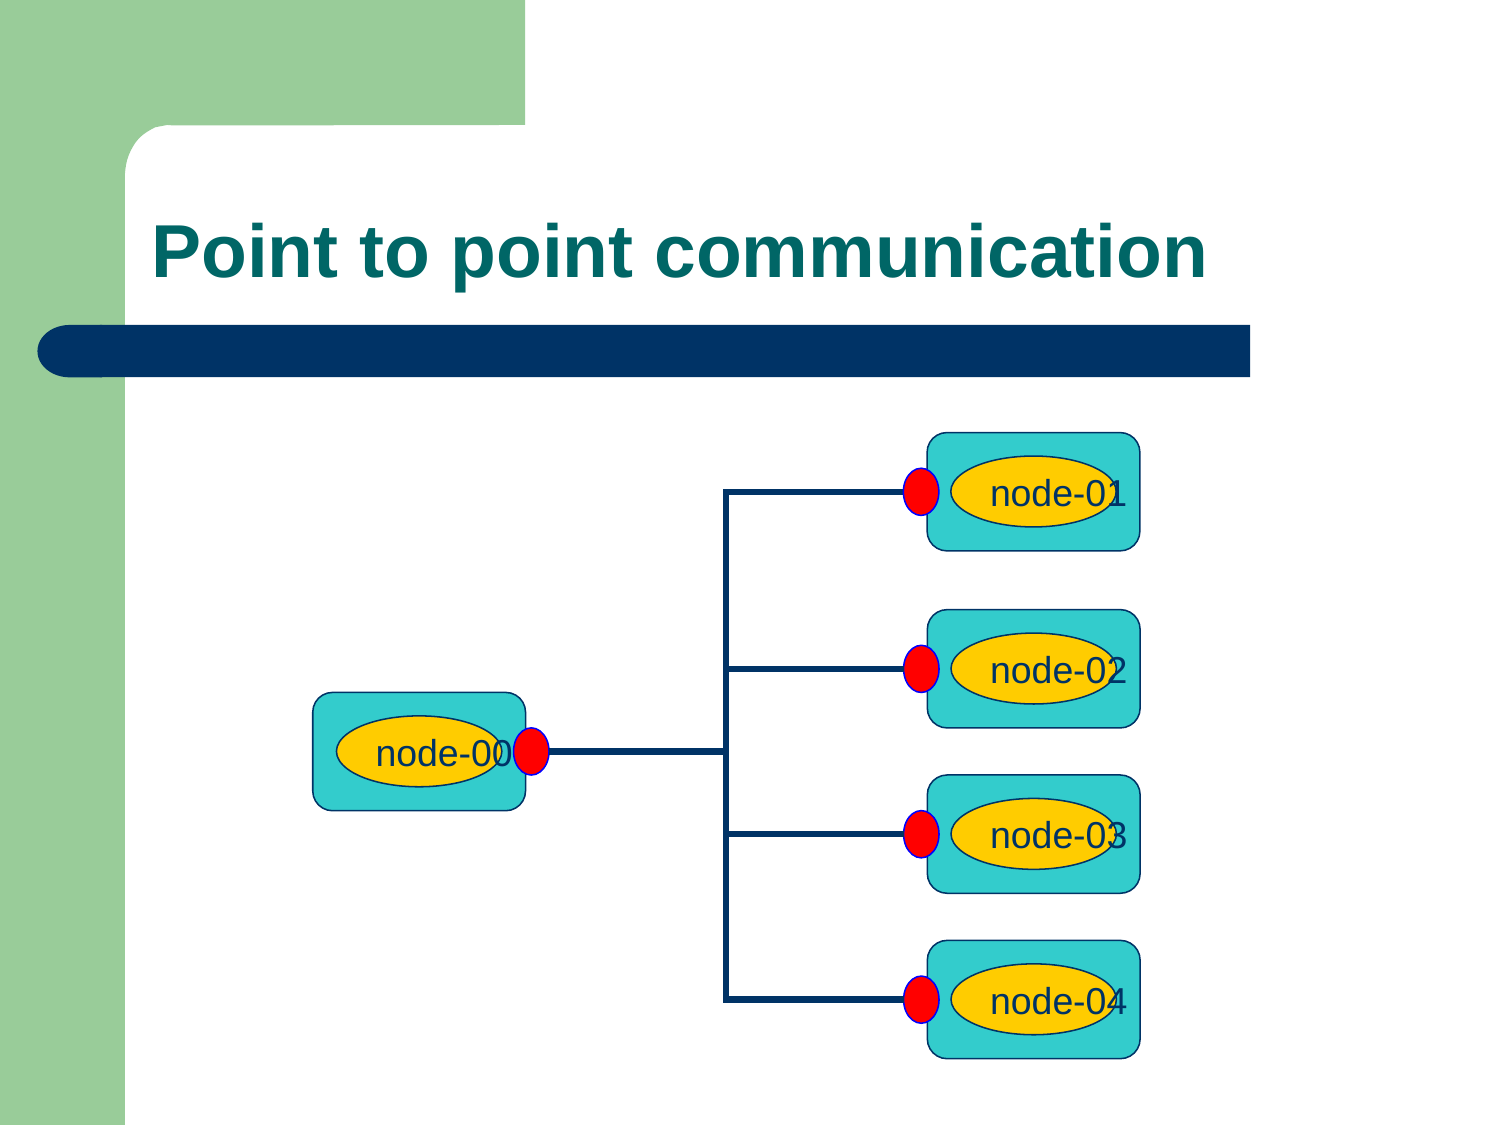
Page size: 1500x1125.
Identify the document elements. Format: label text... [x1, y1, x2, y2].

text_box [903, 432, 1140, 551]
text_box node-01 [950, 456, 1115, 527]
text_box [312, 692, 549, 811]
title Point to point communication [136, 136, 1414, 301]
text_box [903, 940, 1141, 1059]
text_box node-02 [951, 633, 1117, 704]
text_box node-00 [336, 715, 498, 787]
text_box node-03 [951, 798, 1117, 870]
text_box [903, 609, 1141, 728]
text_box [903, 774, 1141, 894]
text_box node-04 [951, 963, 1115, 1035]
